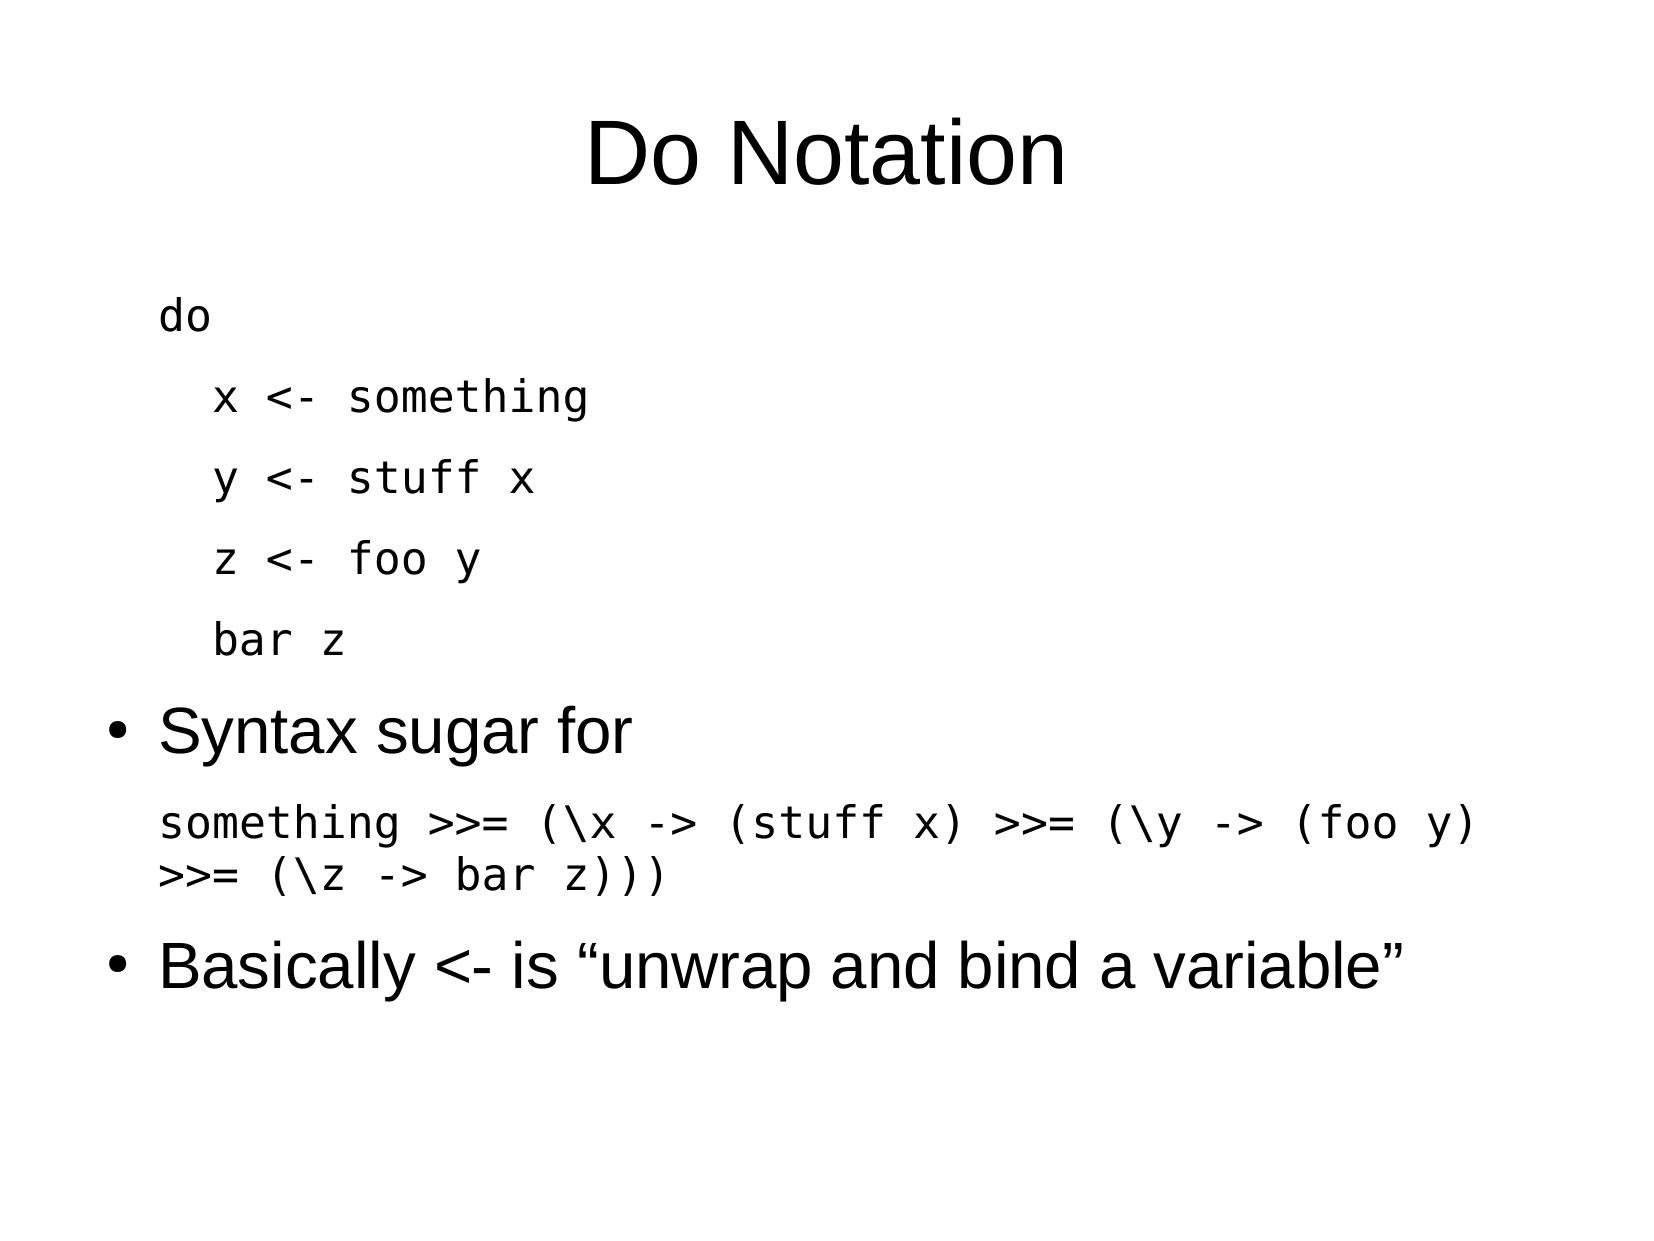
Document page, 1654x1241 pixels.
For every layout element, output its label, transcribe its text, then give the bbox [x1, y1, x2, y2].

title Do Notation [82, 49, 1571, 257]
list do x <- something y <- stuff x z <- foo y bar z Syntax sugar for something >>= (\x -> (stuff x) >>= (\y -> (foo y) >>= (\z -> bar z))) Basically <- is “unwrap and bind a variable” [88, 290, 1577, 1010]
